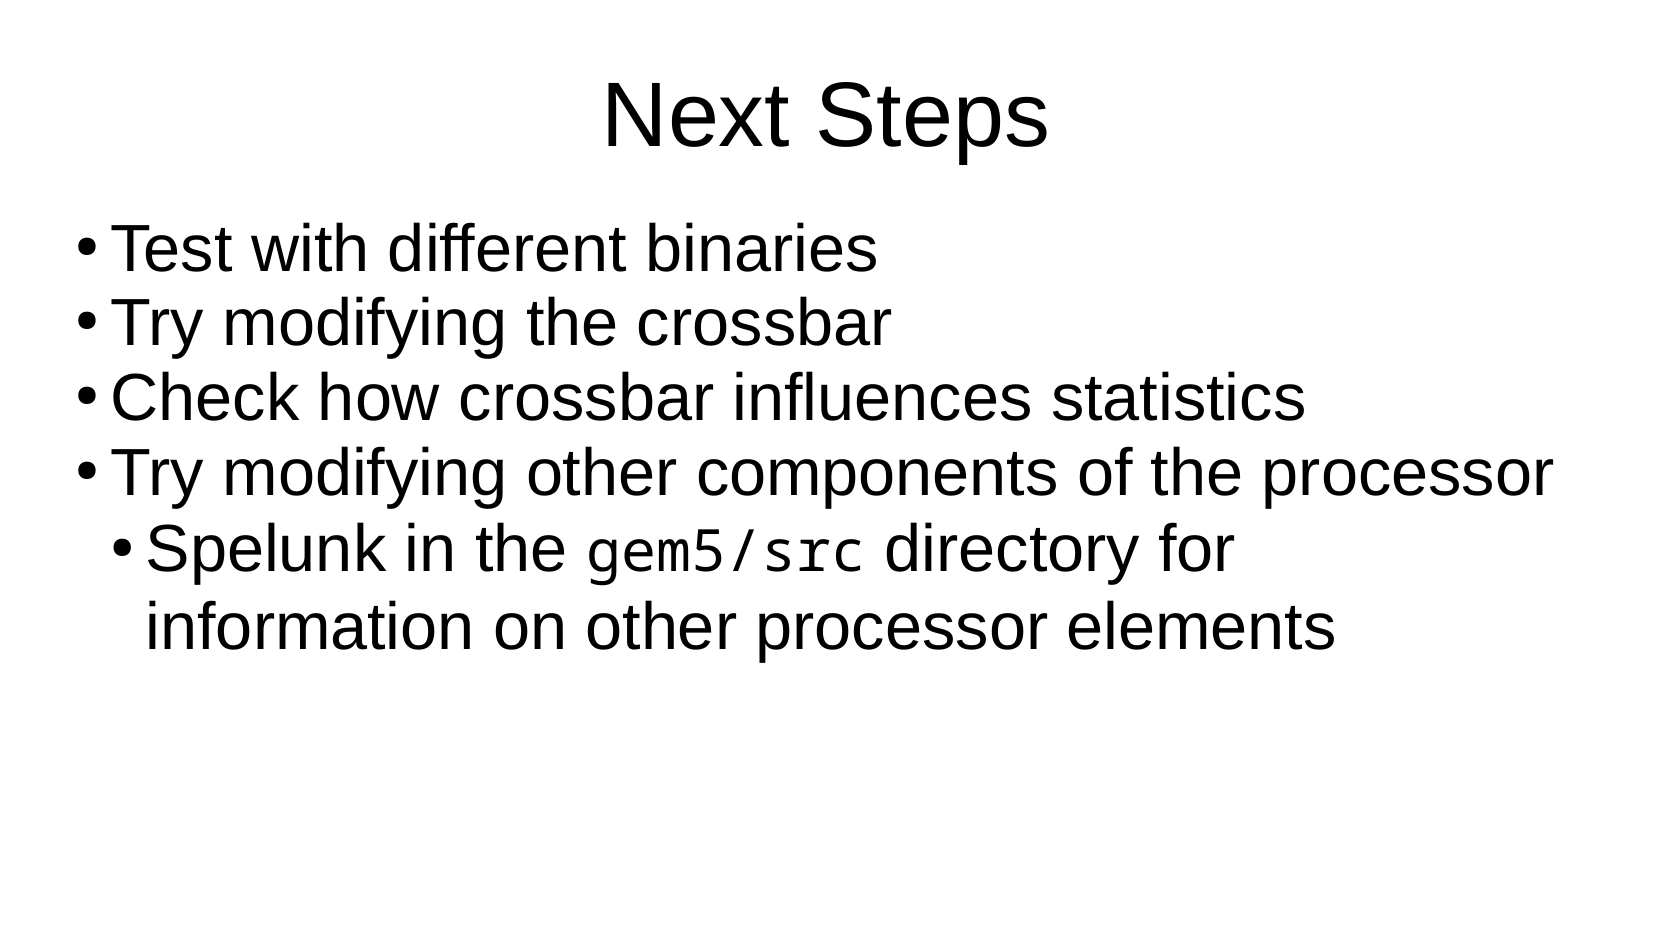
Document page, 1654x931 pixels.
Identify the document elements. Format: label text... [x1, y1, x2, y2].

subtitle Test with different binaries Try modifying the crossbar Check how crossbar influences statistics Try modifying other components of the processor Spelunk in the gem5/src directory for information on other processor elements [75, 210, 1564, 751]
title Next Steps [82, 37, 1571, 193]
